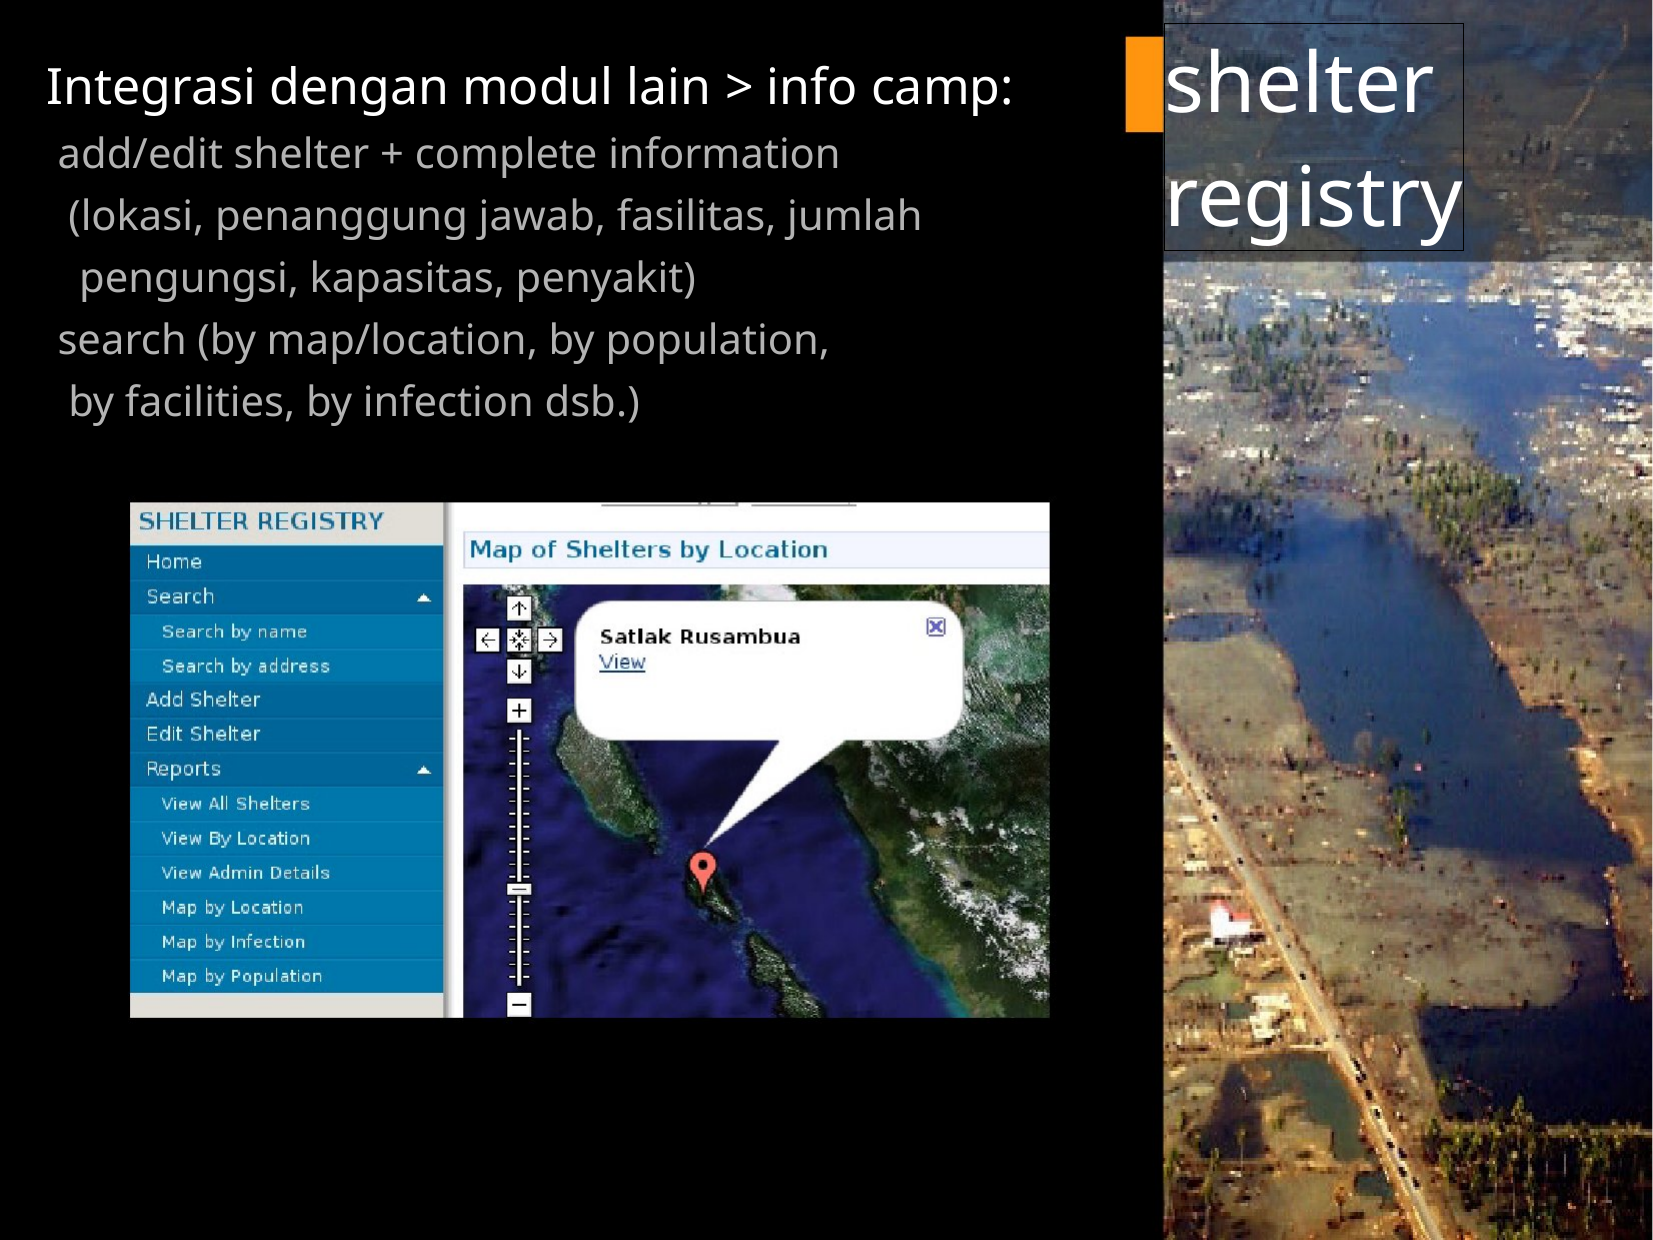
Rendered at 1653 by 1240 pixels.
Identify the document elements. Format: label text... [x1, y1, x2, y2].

text_box Integrasi dengan modul lain ­> info camp: ­ add/edit shelter + complete information (lokasi, penanggung jawab, fasilitas, jumlah pengungsi, kapasitas, penyakit) ­ search (by map/location, by population, by facilities, by infection dsb.) [46, 45, 1015, 429]
text_box shelter registry [1164, 23, 1464, 251]
picture [0, 0, 1653, 1240]
